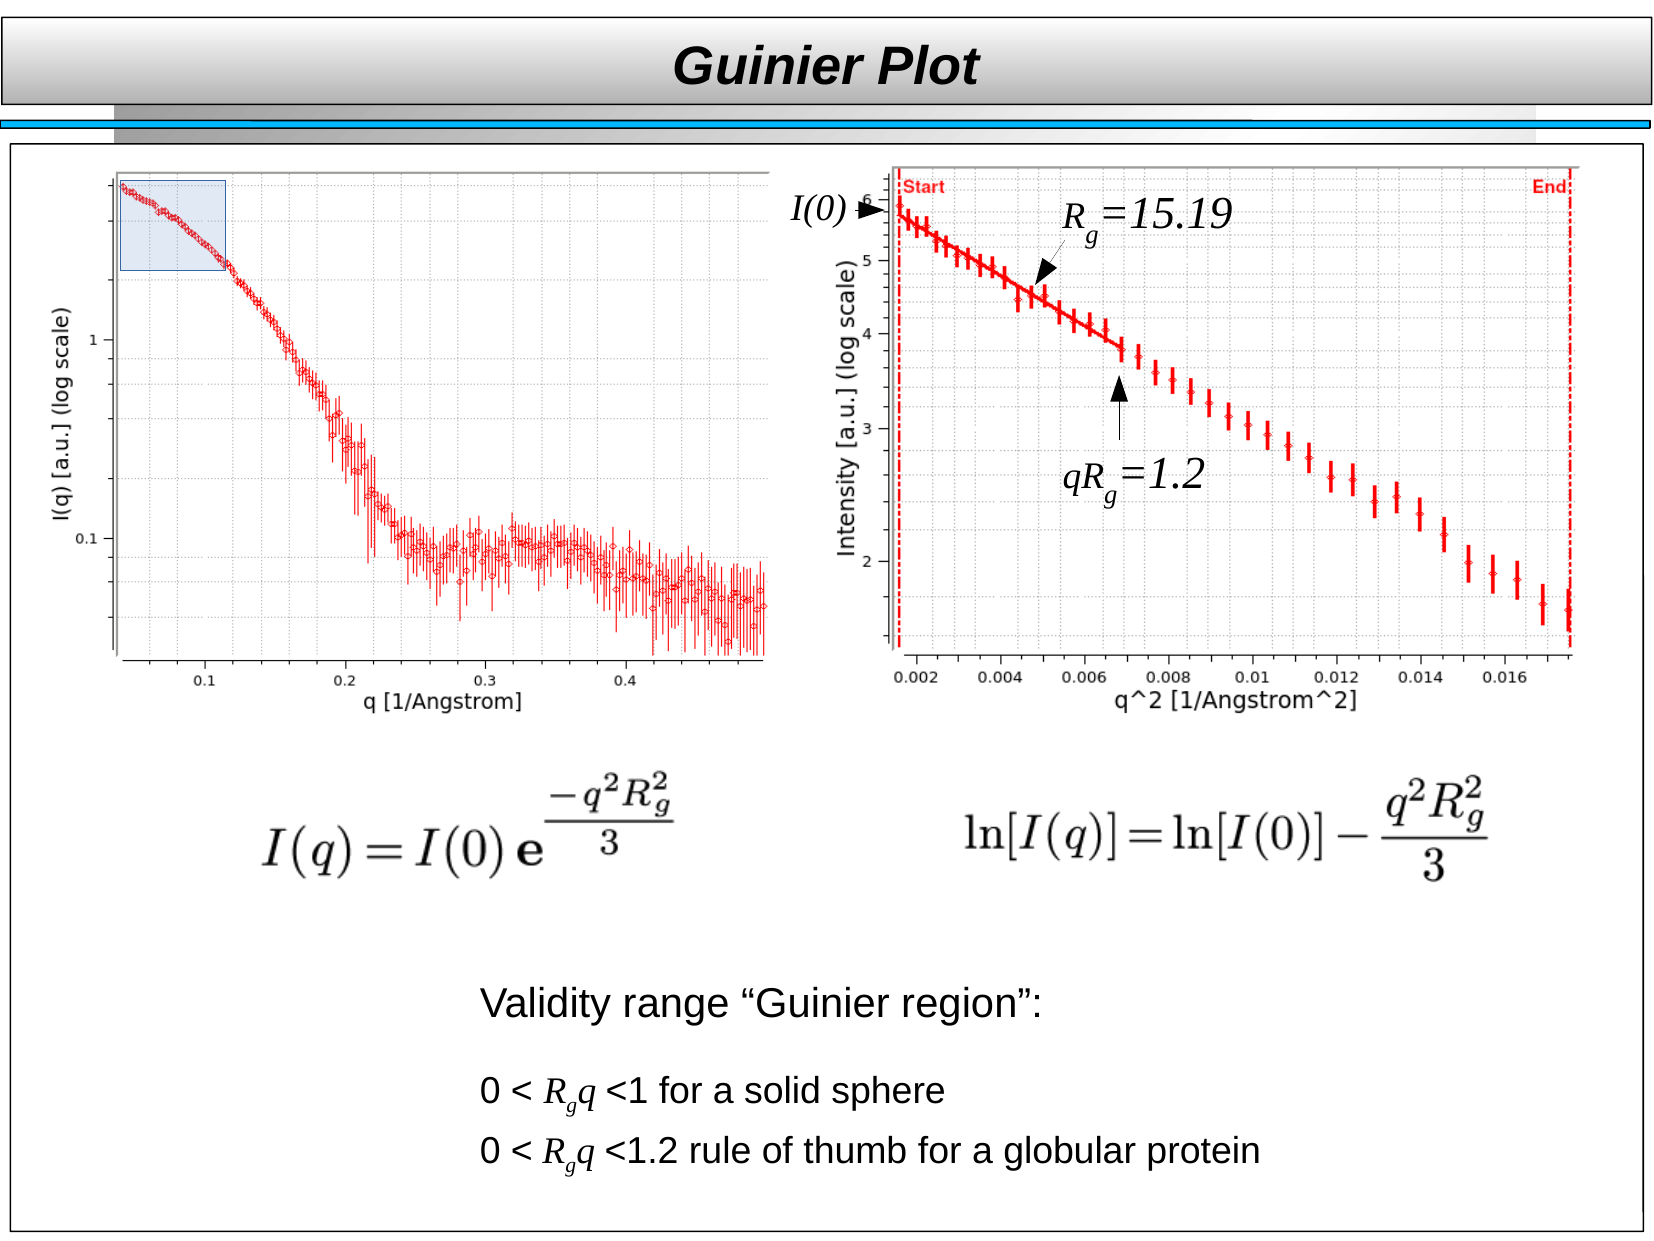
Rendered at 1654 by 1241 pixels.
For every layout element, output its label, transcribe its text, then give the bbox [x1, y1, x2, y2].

text_box Rg=15.19 [1047, 180, 1248, 257]
text_box Validity range “Guinier region”: 0 < Rgq <1 for a solid sphere 0 < Rgq <1.2 rule of thumb for a globular protein [464, 968, 1305, 1185]
text_box [120, 180, 226, 271]
picture [825, 159, 1591, 718]
picture [923, 762, 1539, 914]
text_box [0, 120, 1651, 129]
text_box Guinier Plot [1, 17, 1652, 105]
text_box qRg=1.2 [1047, 439, 1221, 517]
text_box I(0) [775, 180, 862, 237]
picture [253, 763, 687, 899]
picture [45, 164, 782, 721]
